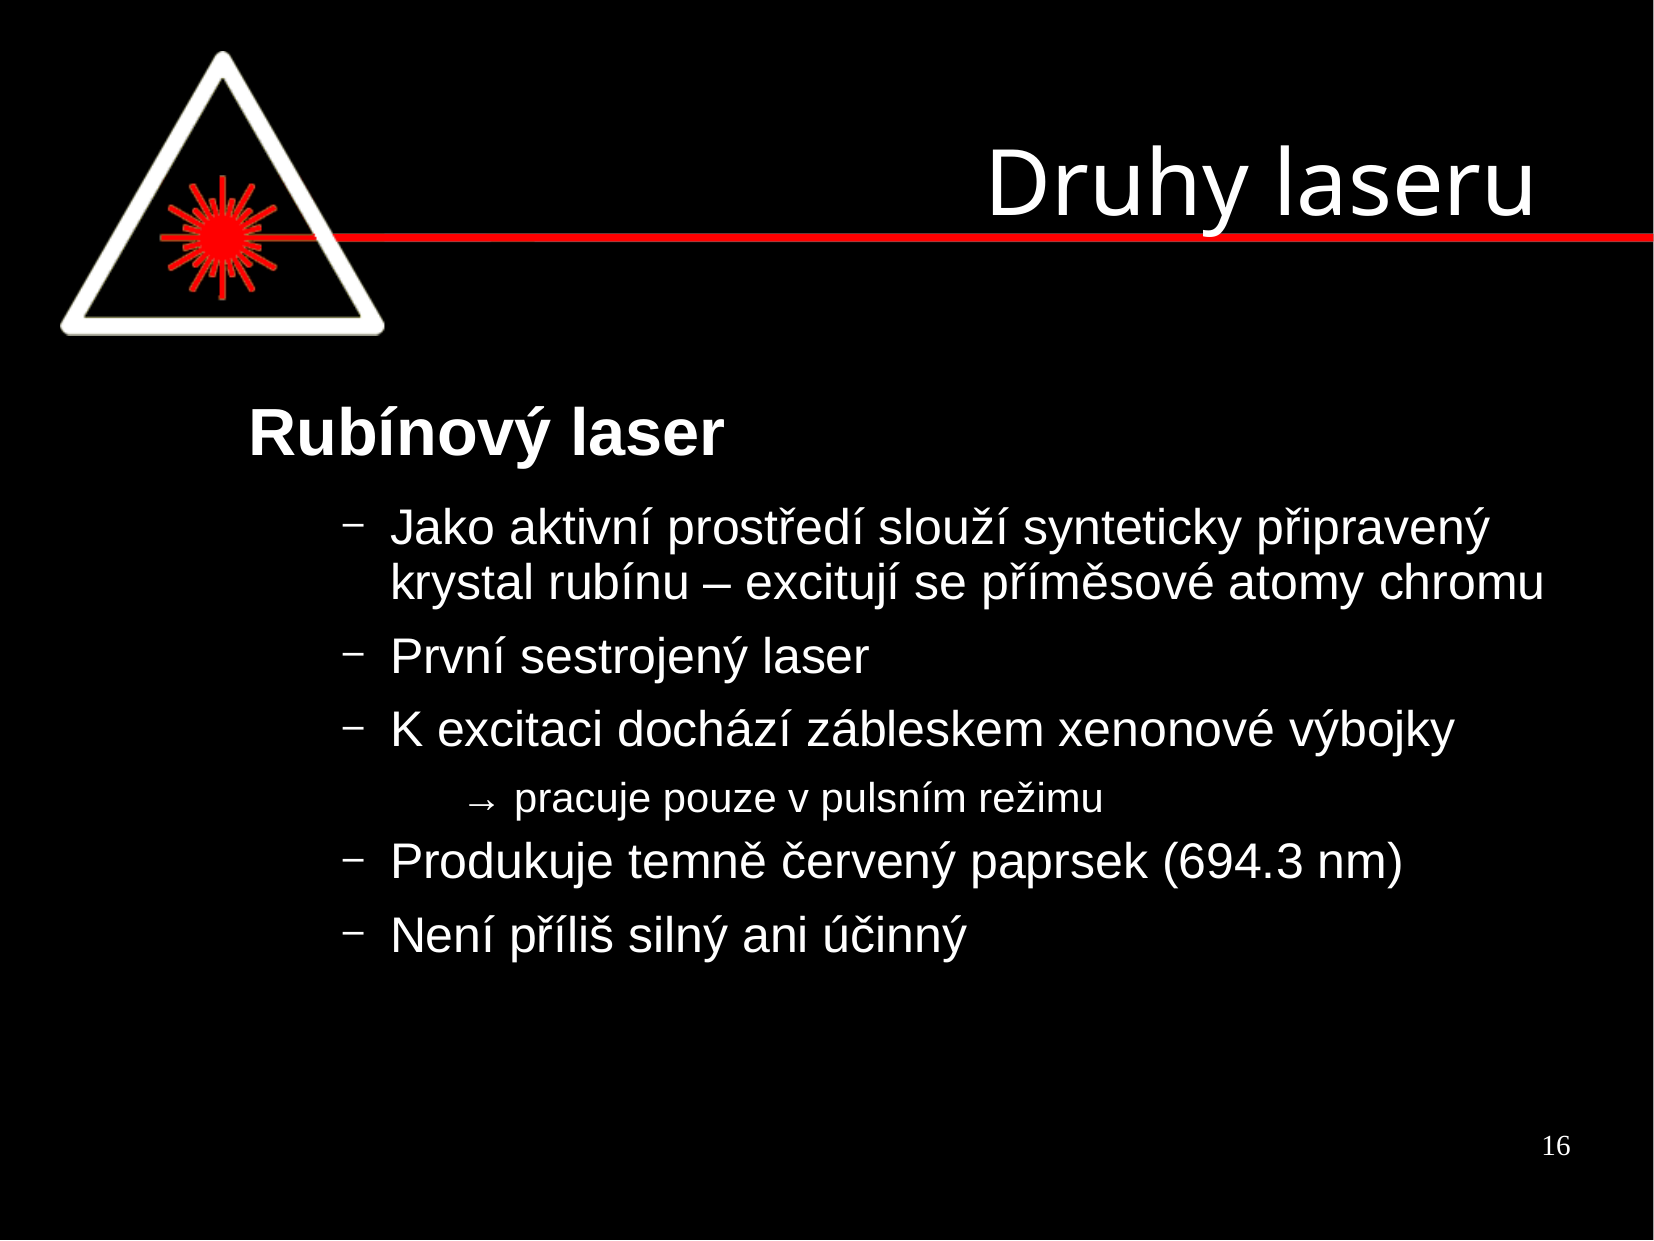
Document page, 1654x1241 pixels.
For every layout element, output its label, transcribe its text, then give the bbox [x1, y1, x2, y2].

list Rubínový laser Jako aktivní prostředí slouží synteticky připravený krystal rubínu – excitují se příměsové atomy chromu První sestrojený laser K excitaci dochází zábleskem xenonové výbojky → pracuje pouze v pulsním režimu Produkuje temně červený paprsek (694.3 nm) Není příliš silný ani účinný [177, 394, 1571, 1094]
picture [60, 51, 1654, 336]
title Druhy laseru [50, 75, 1540, 283]
